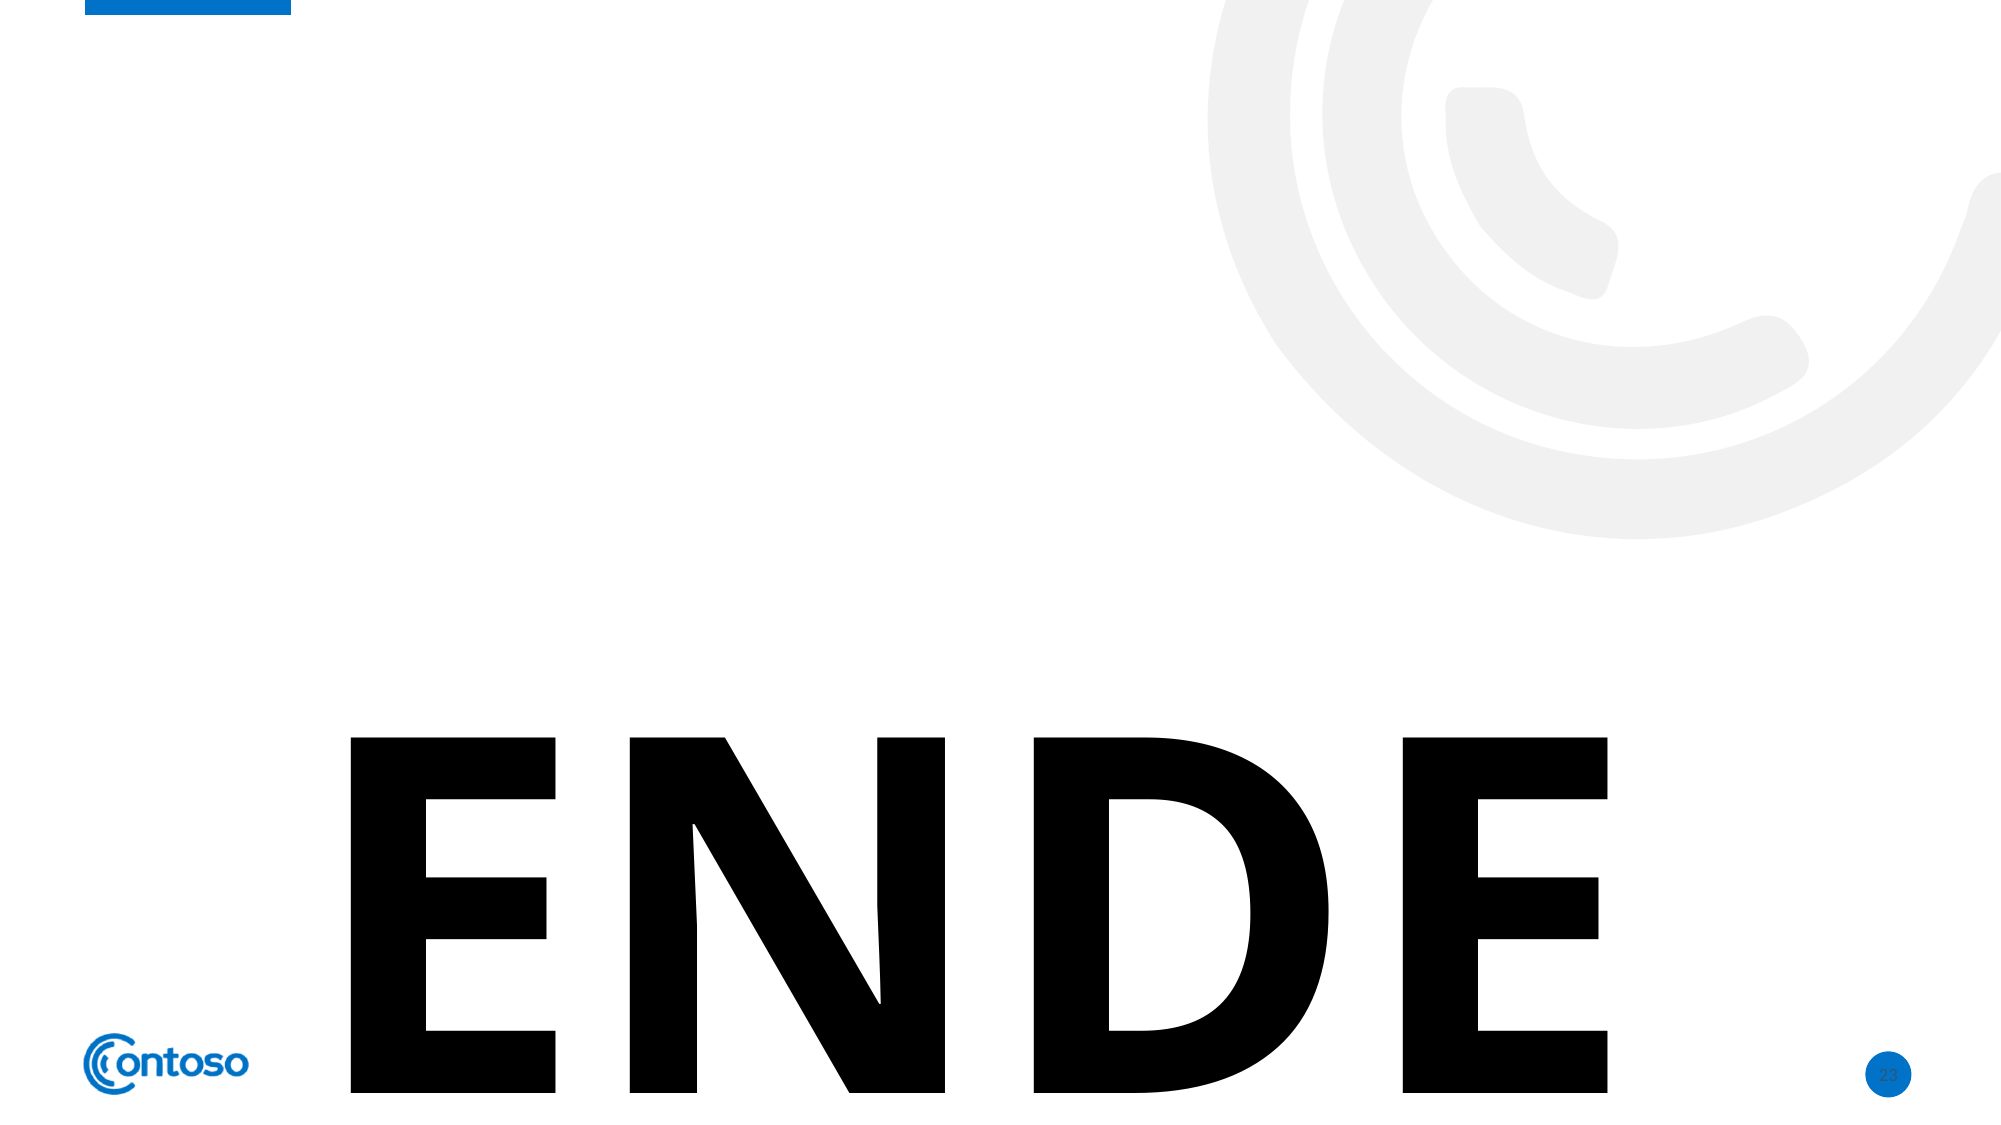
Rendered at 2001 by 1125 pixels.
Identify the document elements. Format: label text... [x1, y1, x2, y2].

text_box [1864, 1059, 1913, 1090]
title Ende [306, 663, 2000, 815]
